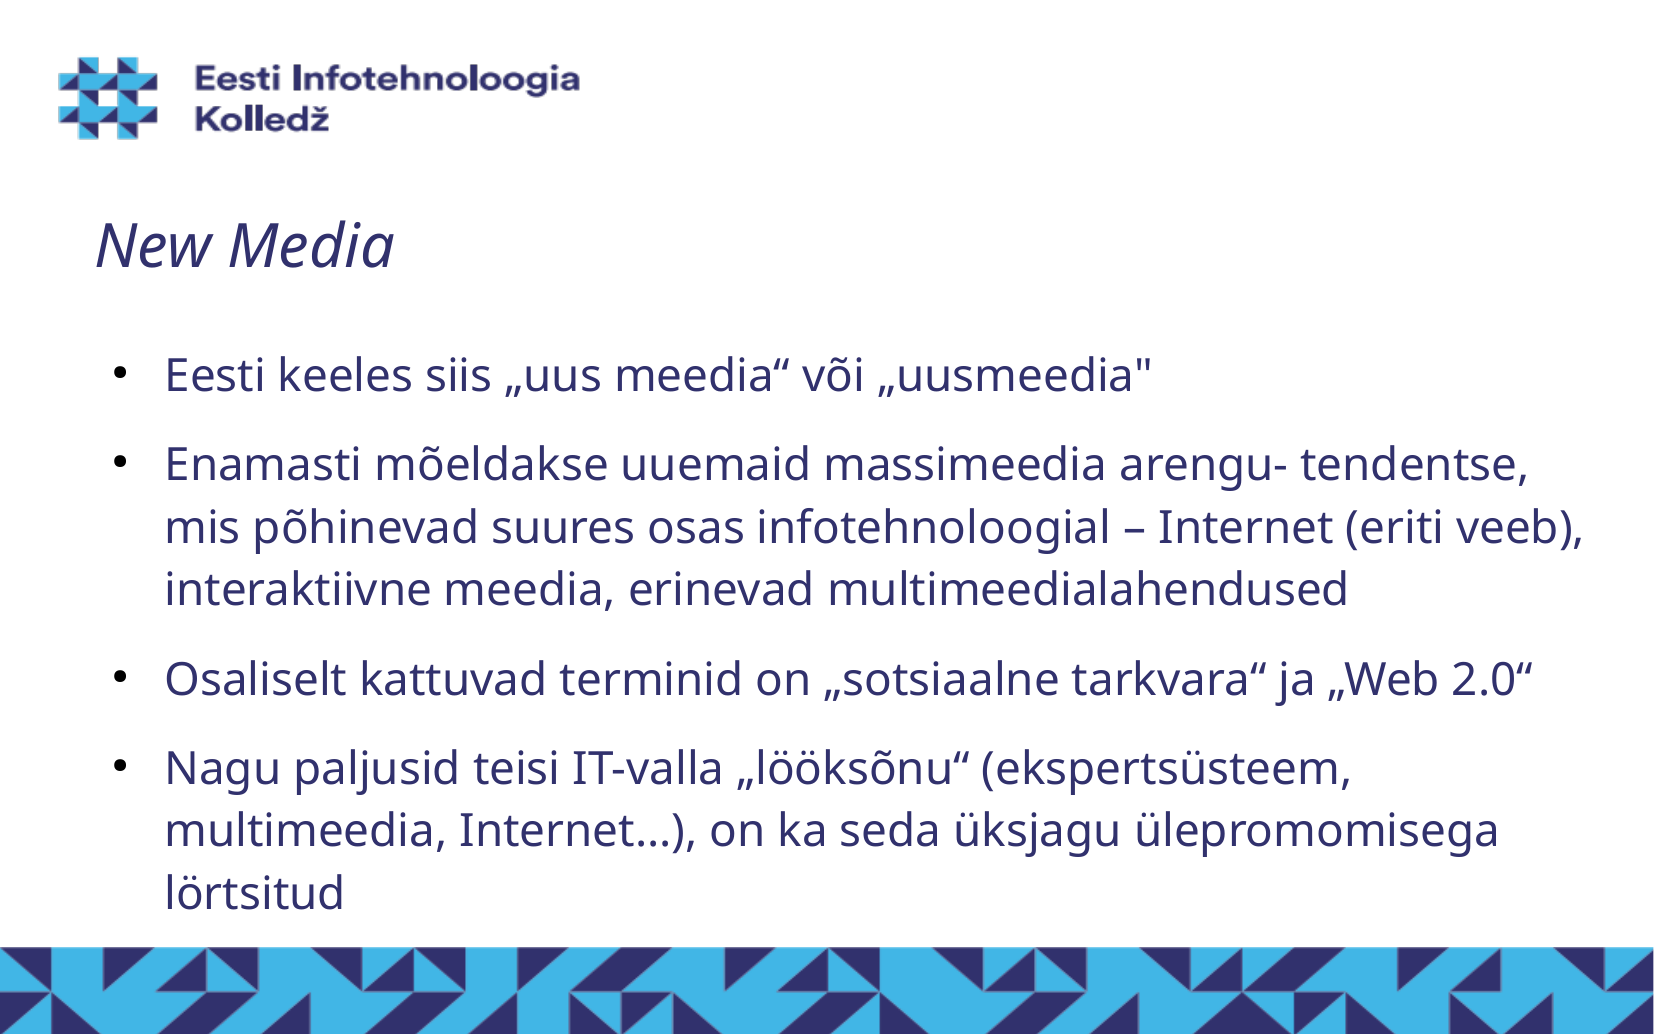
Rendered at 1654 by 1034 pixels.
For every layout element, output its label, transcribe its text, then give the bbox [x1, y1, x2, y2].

list Eesti keeles siis „uus meedia“ või „uusmeedia" Enamasti mõeldakse uuemaid massimeedia arengu- tendentse, mis põhinevad suures osas infotehnoloogial – Internet (eriti veeb), interaktiivne meedia, erinevad multimeedialahendused Osaliselt kattuvad terminid on „sotsiaalne tarkvara“ ja „Web 2.0“ Nagu paljusid teisi IT-valla „lööksõnu“ (ekspertsüsteem, multimeedia, Internet...), on ka seda üksjagu ülepromomisega lörtsitud [94, 342, 1607, 926]
title New Media [94, 157, 1607, 330]
